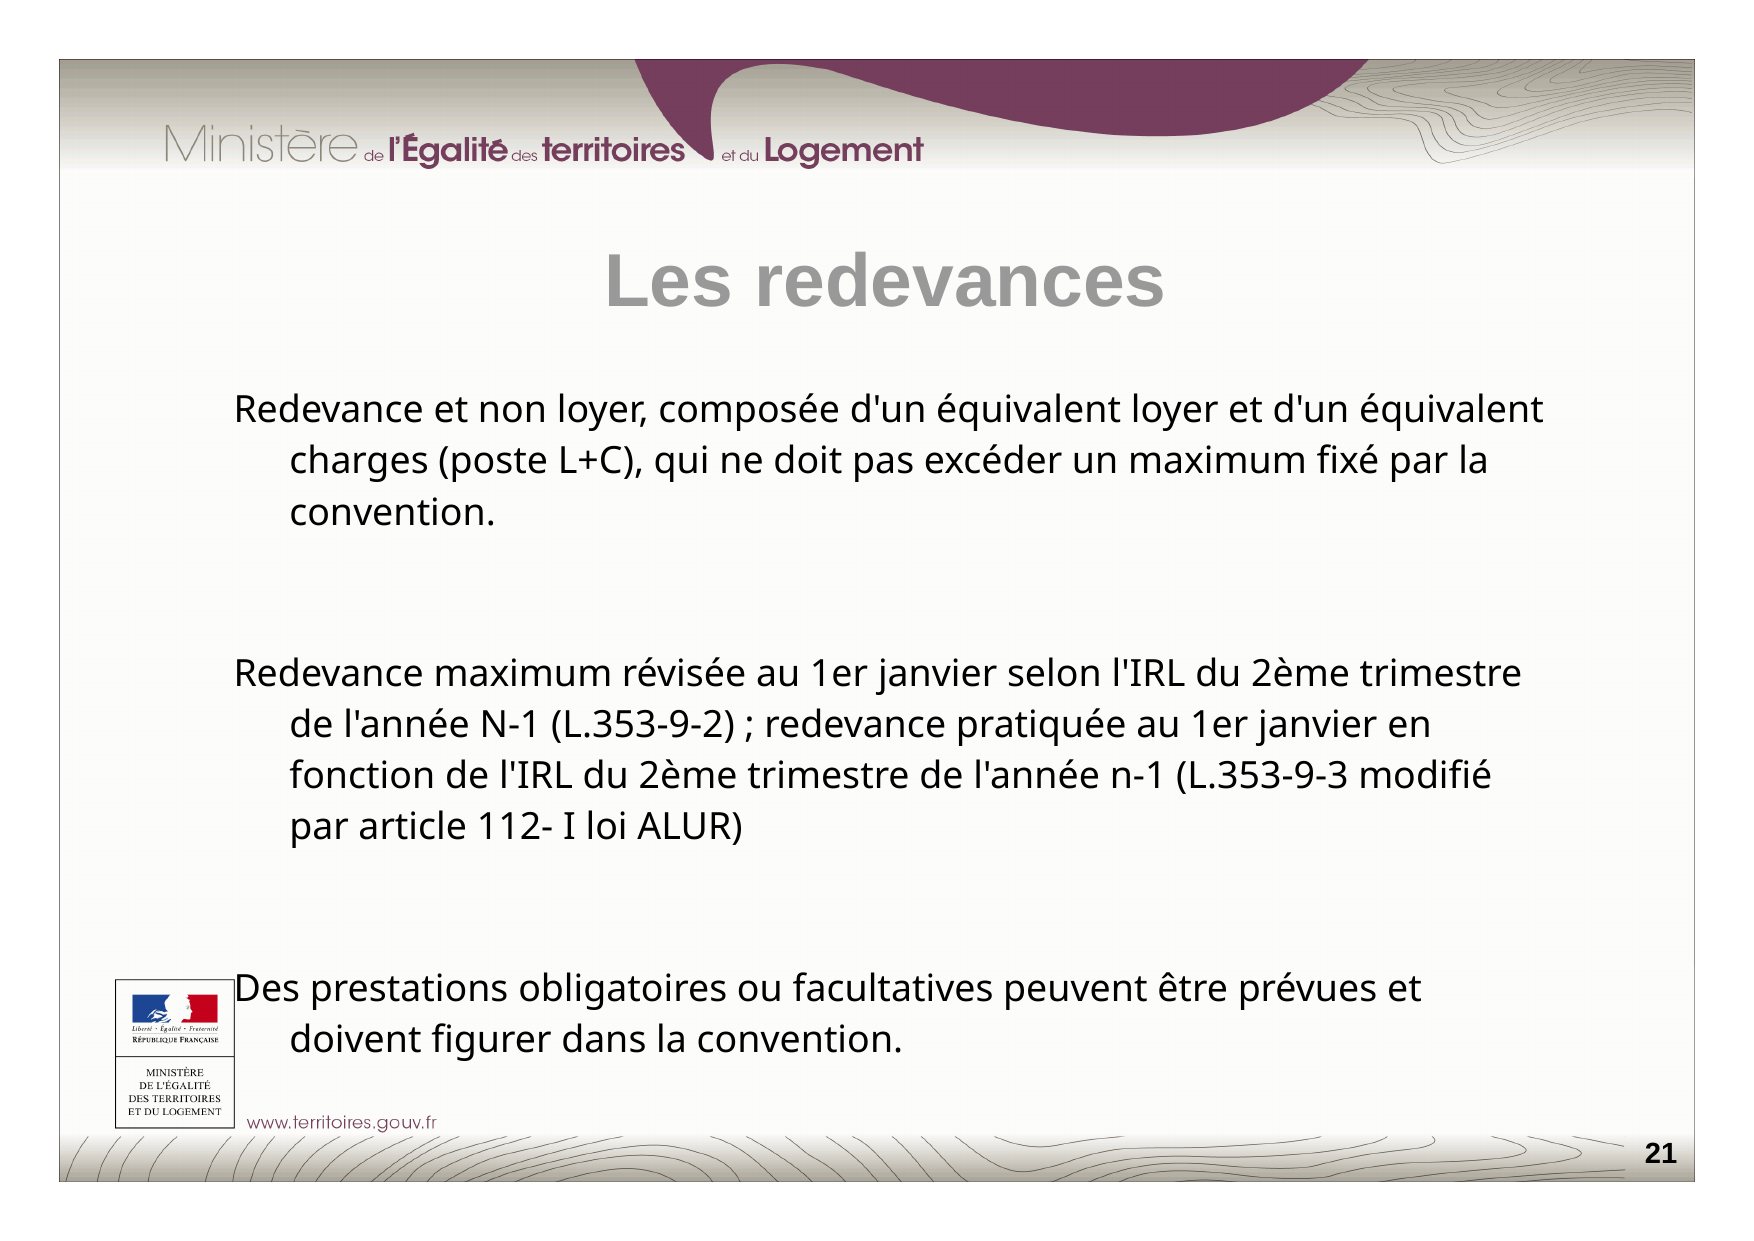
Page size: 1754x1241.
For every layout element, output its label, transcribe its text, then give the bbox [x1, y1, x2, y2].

list Redevance et non loyer, composée d'un équivalent loyer et d'un équivalent charges (poste L+C), qui ne doit pas excéder un maximum fixé par la convention. Redevance maximum révisée au 1er janvier selon l'IRL du 2ème trimestre de l'année N-1 (L.353-9-2) ; redevance pratiquée au 1er janvier en fonction de l'IRL du 2ème trimestre de l'année n-1 (L.353-9-3 modifié par article 112- I loi ALUR) Des prestations obligatoires ou facultatives peuvent être prévues et doivent figurer dans la convention. [233, 382, 1549, 1055]
picture [59, 59, 1695, 1182]
title Les redevances [149, 186, 1622, 374]
